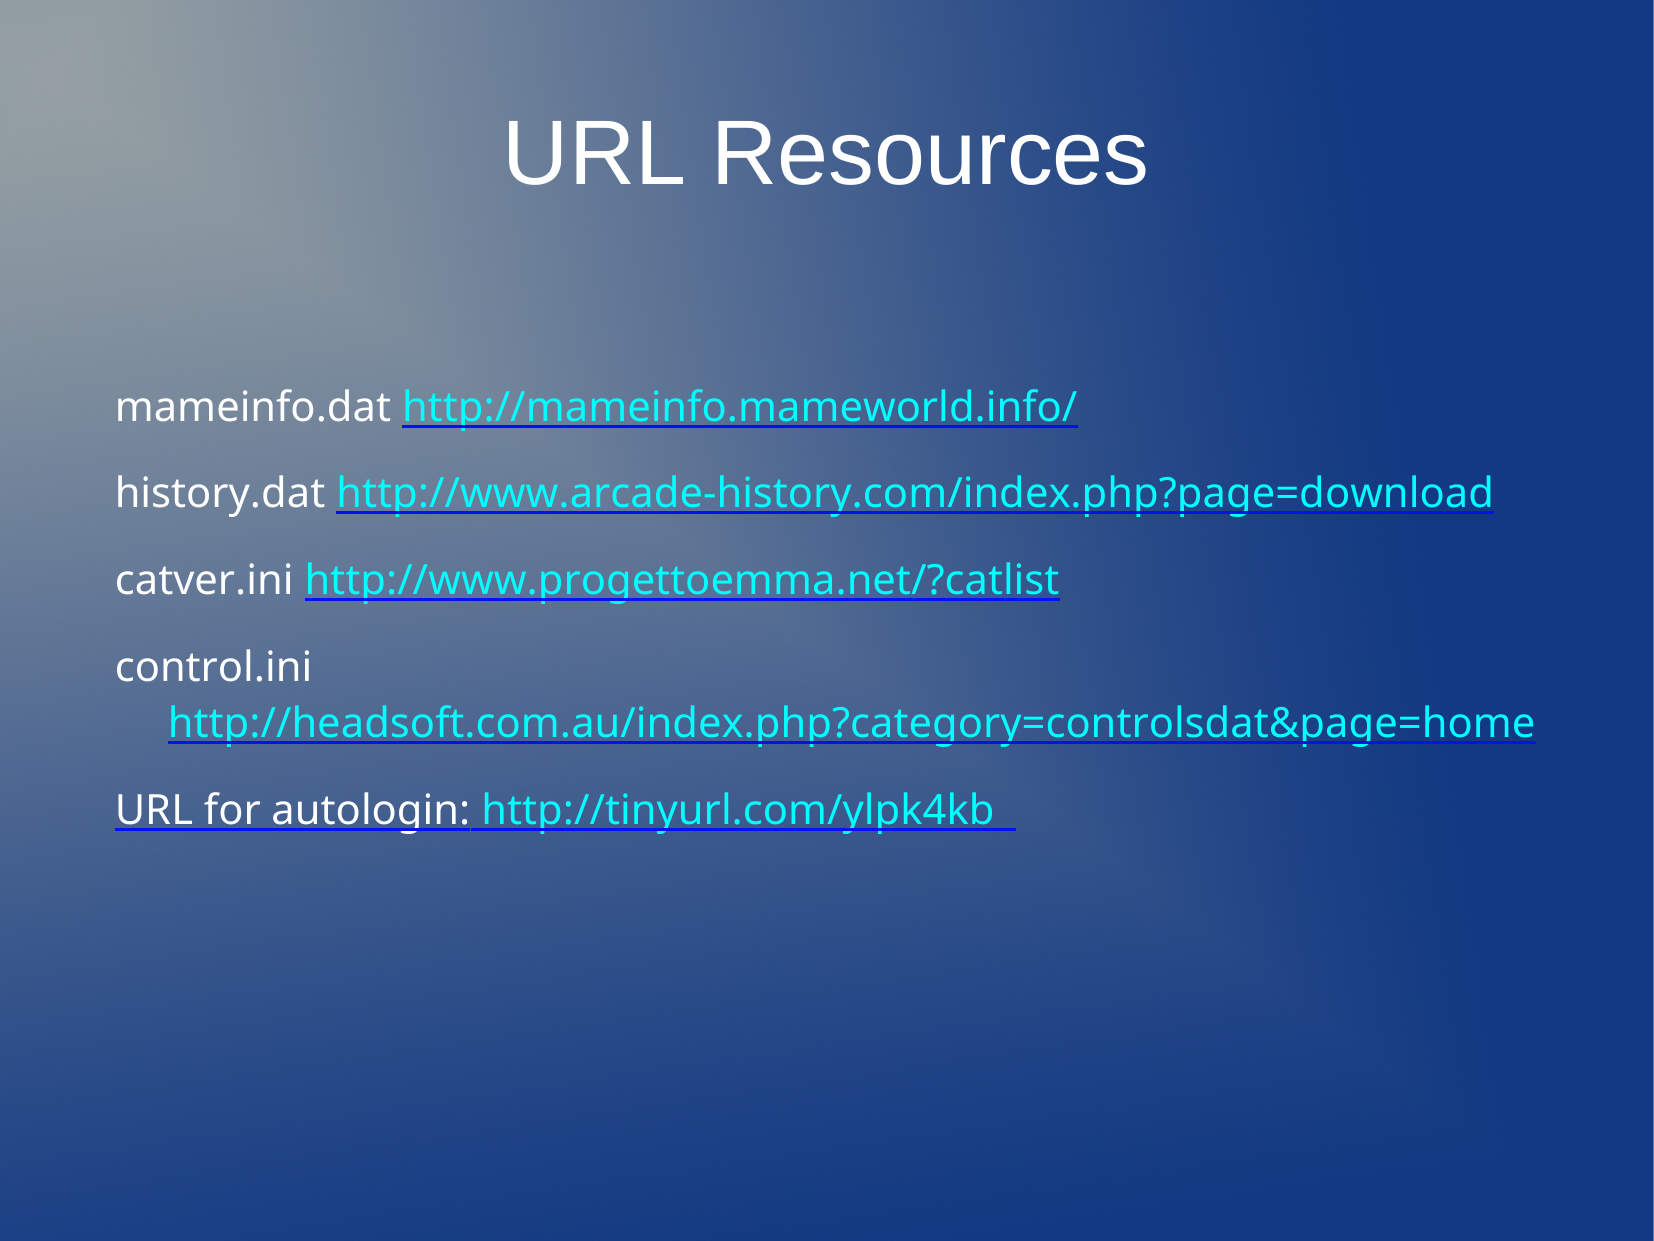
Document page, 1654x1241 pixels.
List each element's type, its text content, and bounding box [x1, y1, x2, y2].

picture [0, 0, 1654, 1241]
list mameinfo.dat http://mameinfo.mameworld.info/ history.dat http://www.arcade-history.com/index.php?page=download catver.ini http://www.progettoemma.net/?catlist control.ini http://headsoft.com.au/index.php?category=controlsdat&page=home URL for autologin: http://tinyurl.com/ylpk4kb [97, 290, 1586, 1094]
title URL Resources [82, 56, 1571, 250]
